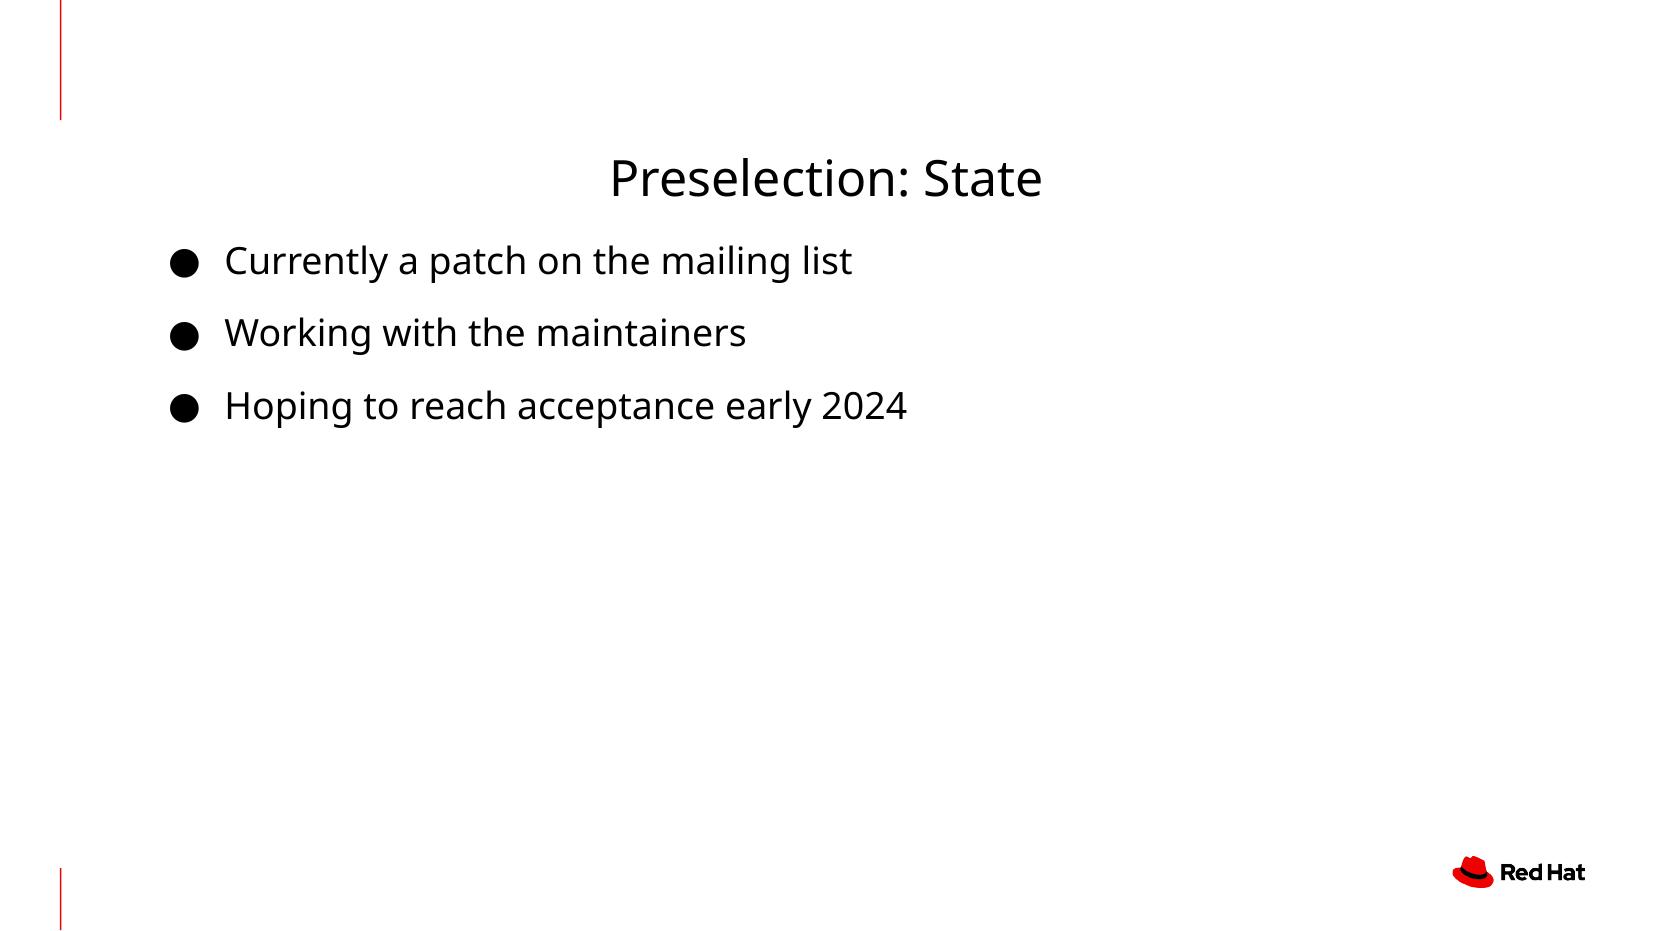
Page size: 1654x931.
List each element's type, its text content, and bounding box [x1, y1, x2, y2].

title Preselection: State [237, 128, 1416, 205]
text_box Currently a patch on the mailing list Working with the maintainers Hoping to reach acceptance early 2024 [149, 229, 1504, 773]
picture [1452, 856, 1585, 888]
